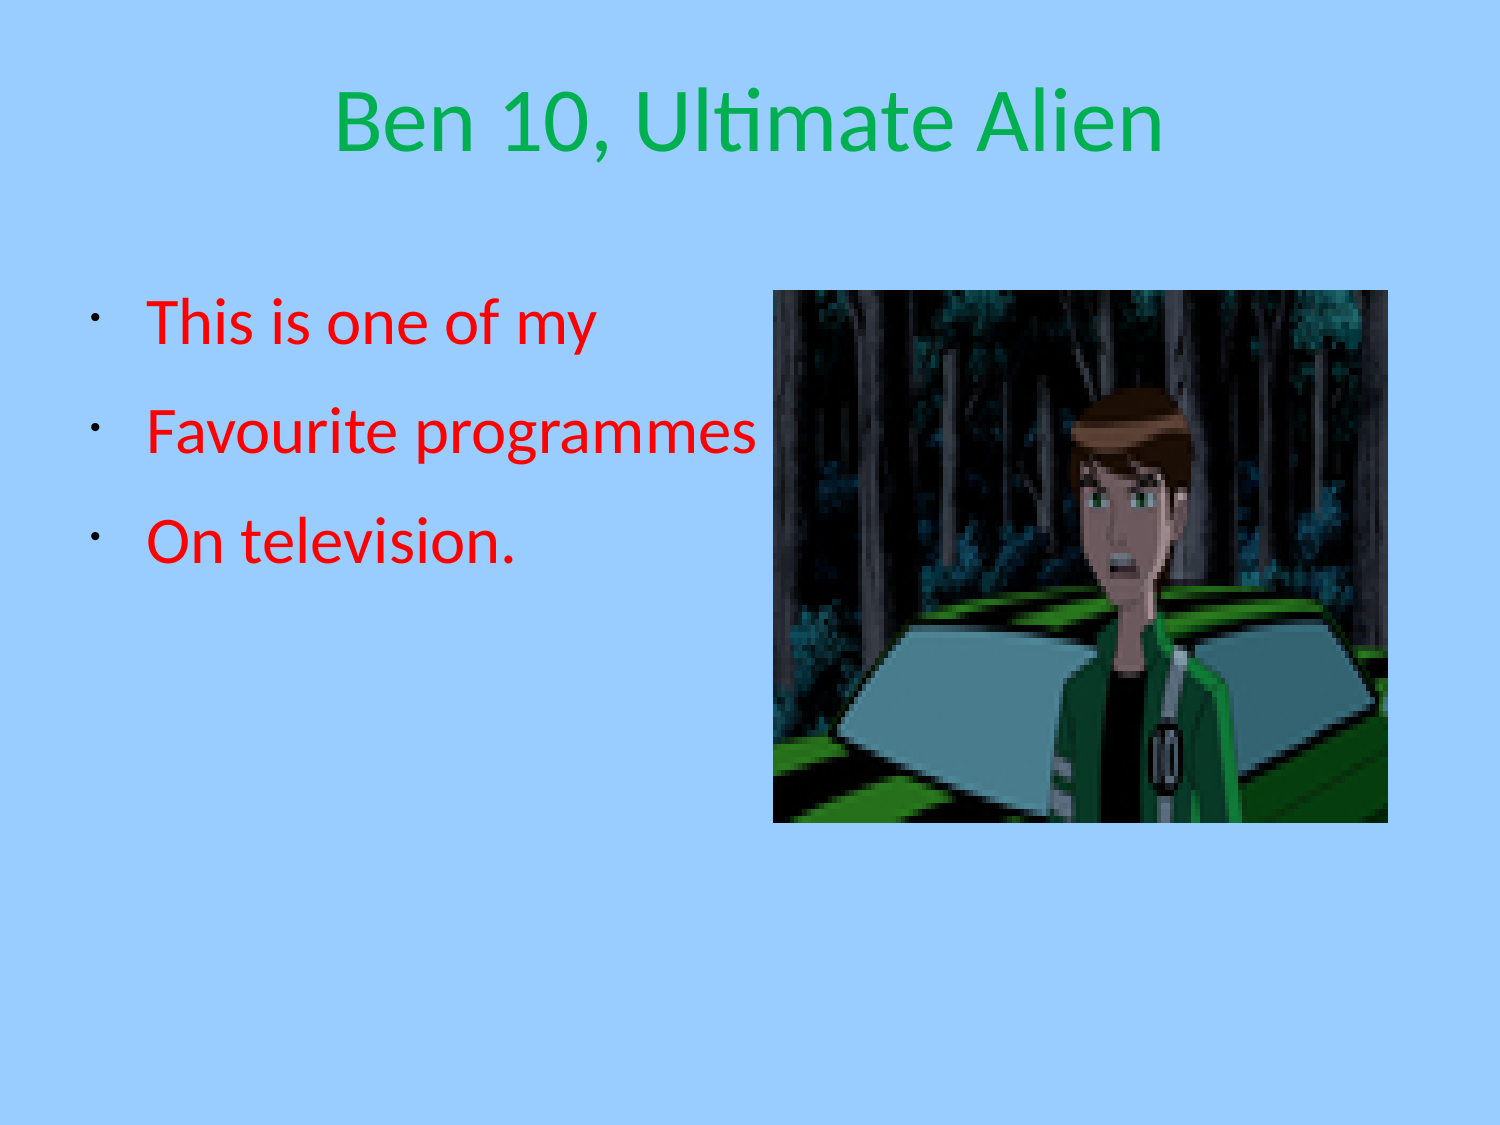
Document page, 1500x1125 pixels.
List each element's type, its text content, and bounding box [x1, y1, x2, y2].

title Ben 10, Ultimate Alien [75, 45, 1425, 233]
picture [773, 290, 1388, 823]
list This is one of my Favourite programmes On television. [75, 262, 1425, 1005]
